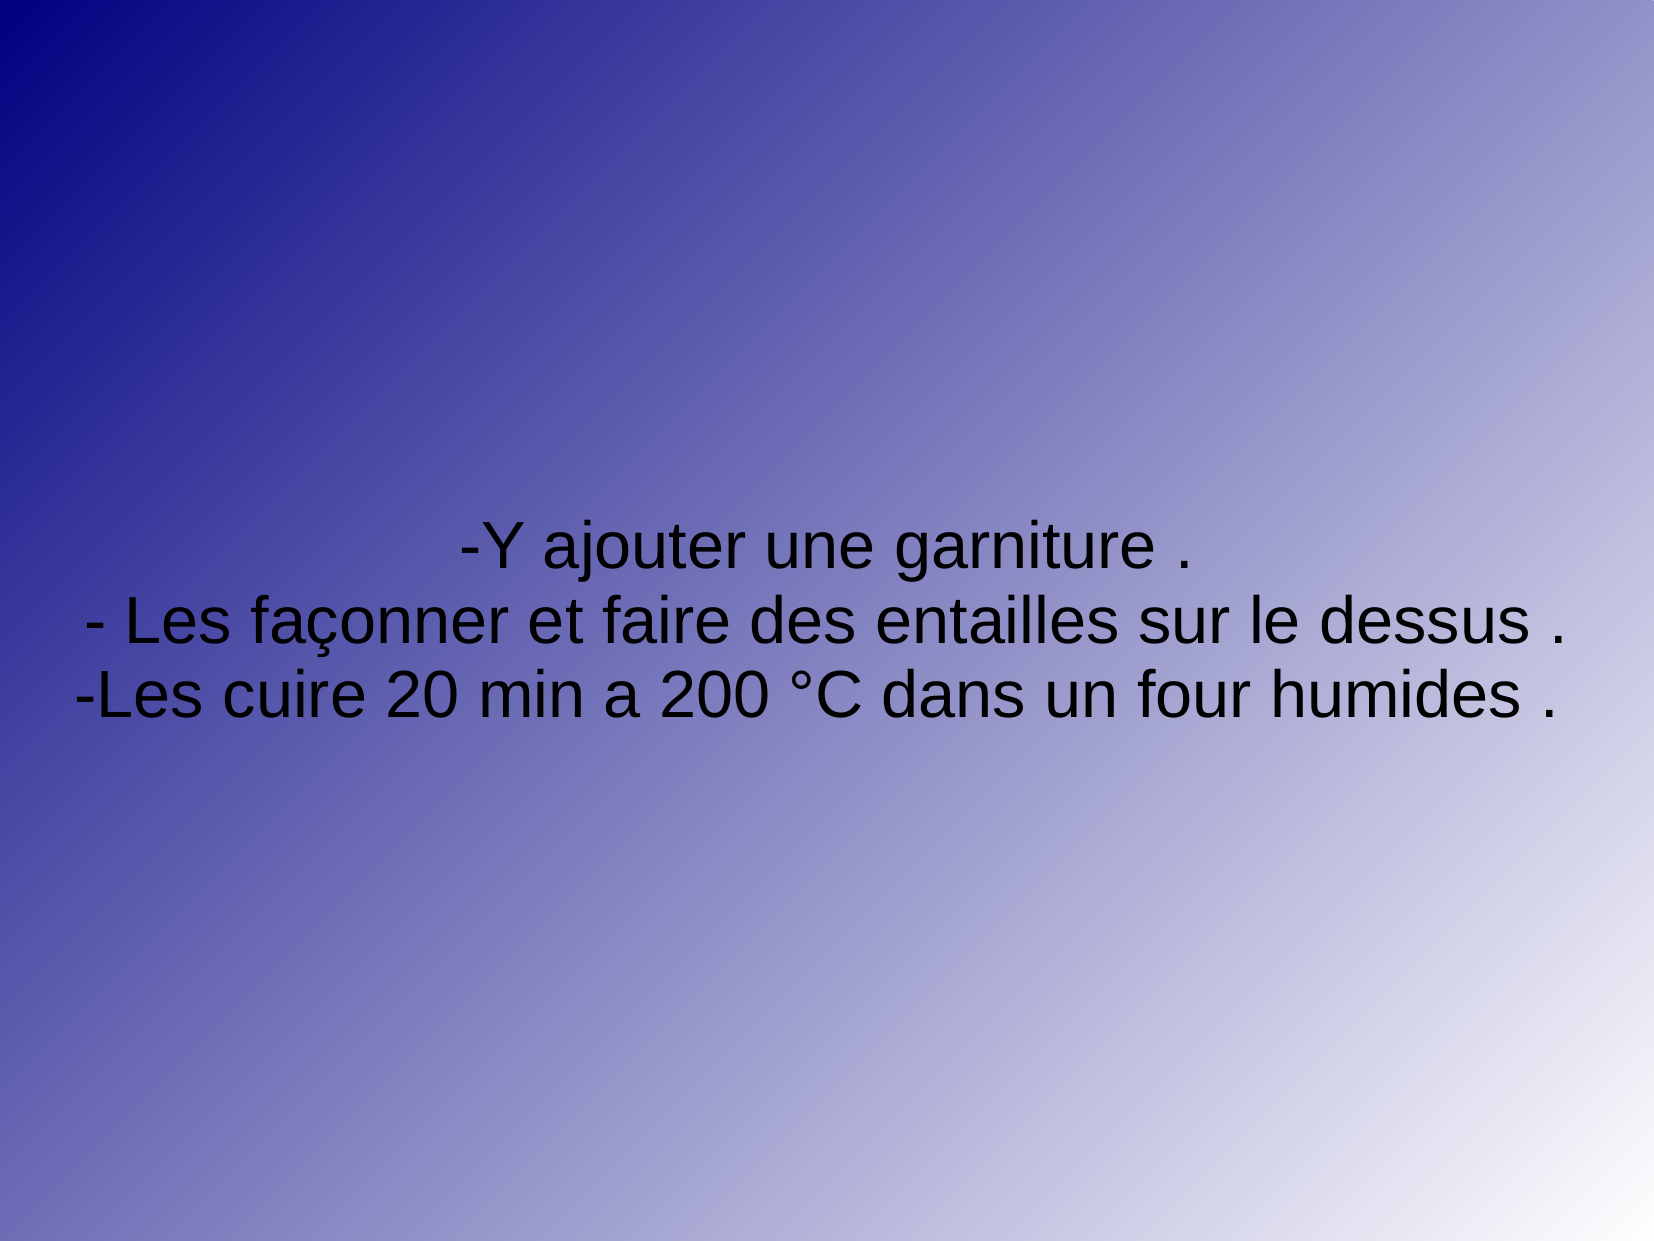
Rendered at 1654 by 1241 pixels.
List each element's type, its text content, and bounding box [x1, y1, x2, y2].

subtitle -Y ajouter une garniture . - Les façonner et faire des entailles sur le dessus . -Les cuire 20 min a 200 °C dans un four humides . [0, 0, 1654, 1241]
